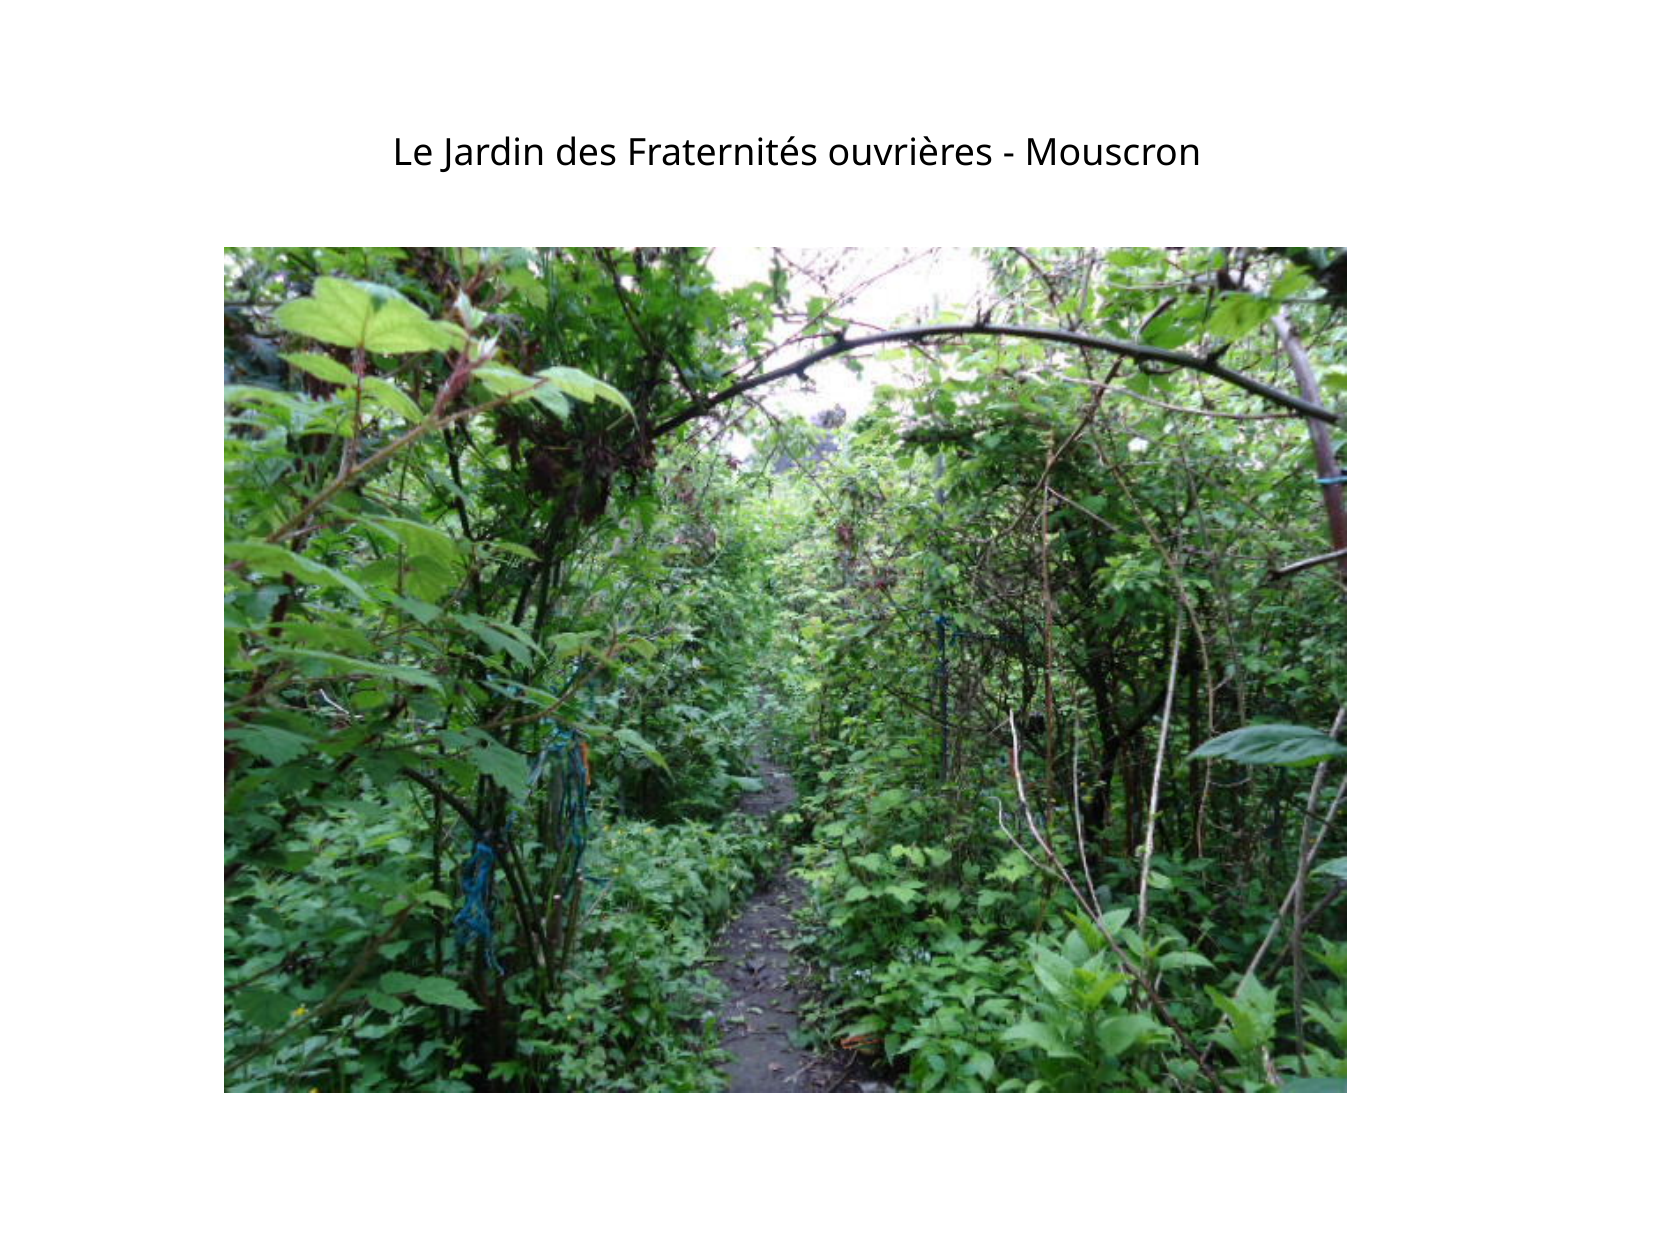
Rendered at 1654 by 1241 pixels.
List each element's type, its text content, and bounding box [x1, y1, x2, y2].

picture [224, 247, 1347, 1093]
text_box Le Jardin des Fraternités ouvrières - Mouscron [377, 118, 1188, 182]
